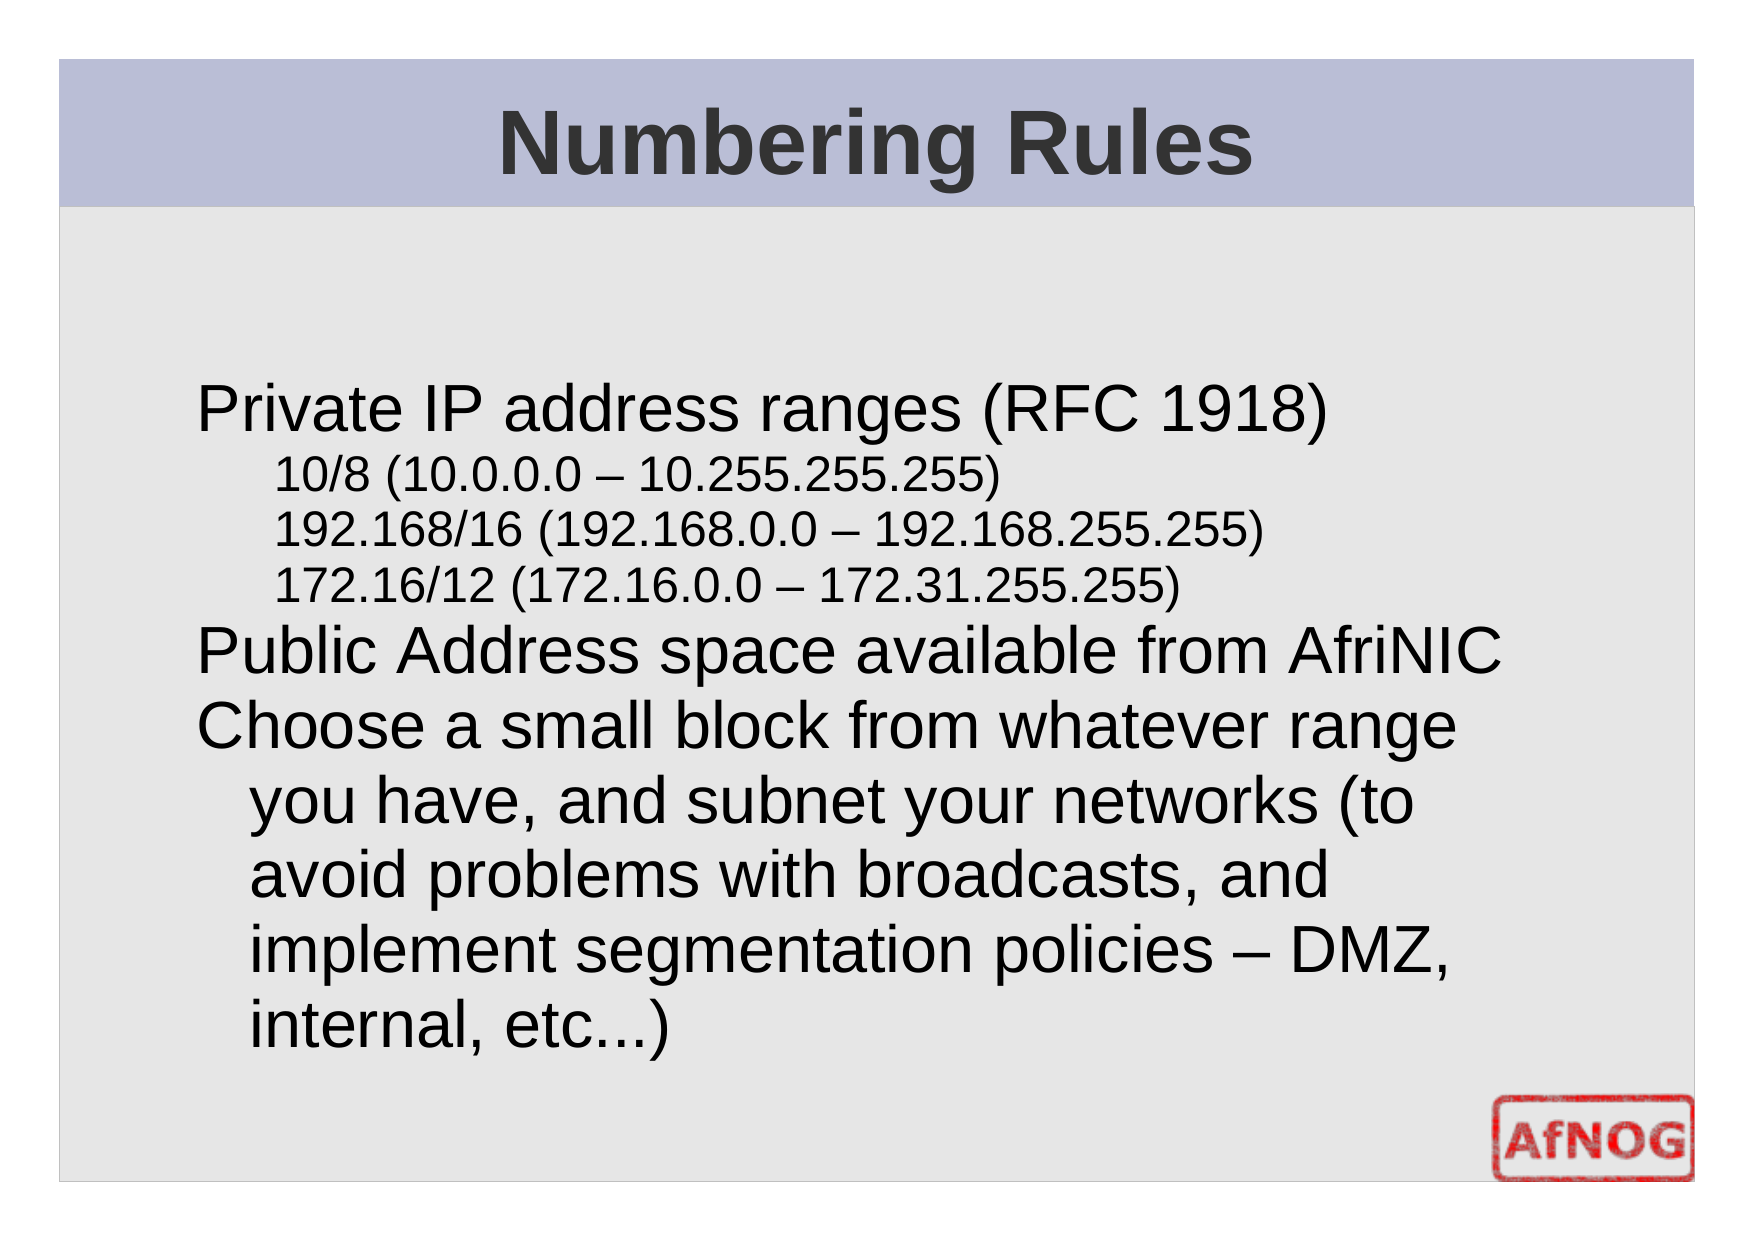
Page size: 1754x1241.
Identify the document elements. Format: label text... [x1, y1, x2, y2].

picture [1490, 1092, 1695, 1182]
list Private IP address ranges (RFC 1918) 10/8 (10.0.0.0 – 10.255.255.255) 192.168/16 (192.168.0.0 – 192.168.255.255) 172.16/12 (172.16.0.0 – 172.31.255.255) Public Address space available from AfriNIC Choose a small block from whatever range you have, and subnet your networks (to avoid problems with broadcasts, and implement segmentation policies – DMZ, internal, etc...) [179, 371, 1576, 1082]
title Numbering Rules [59, 48, 1695, 237]
